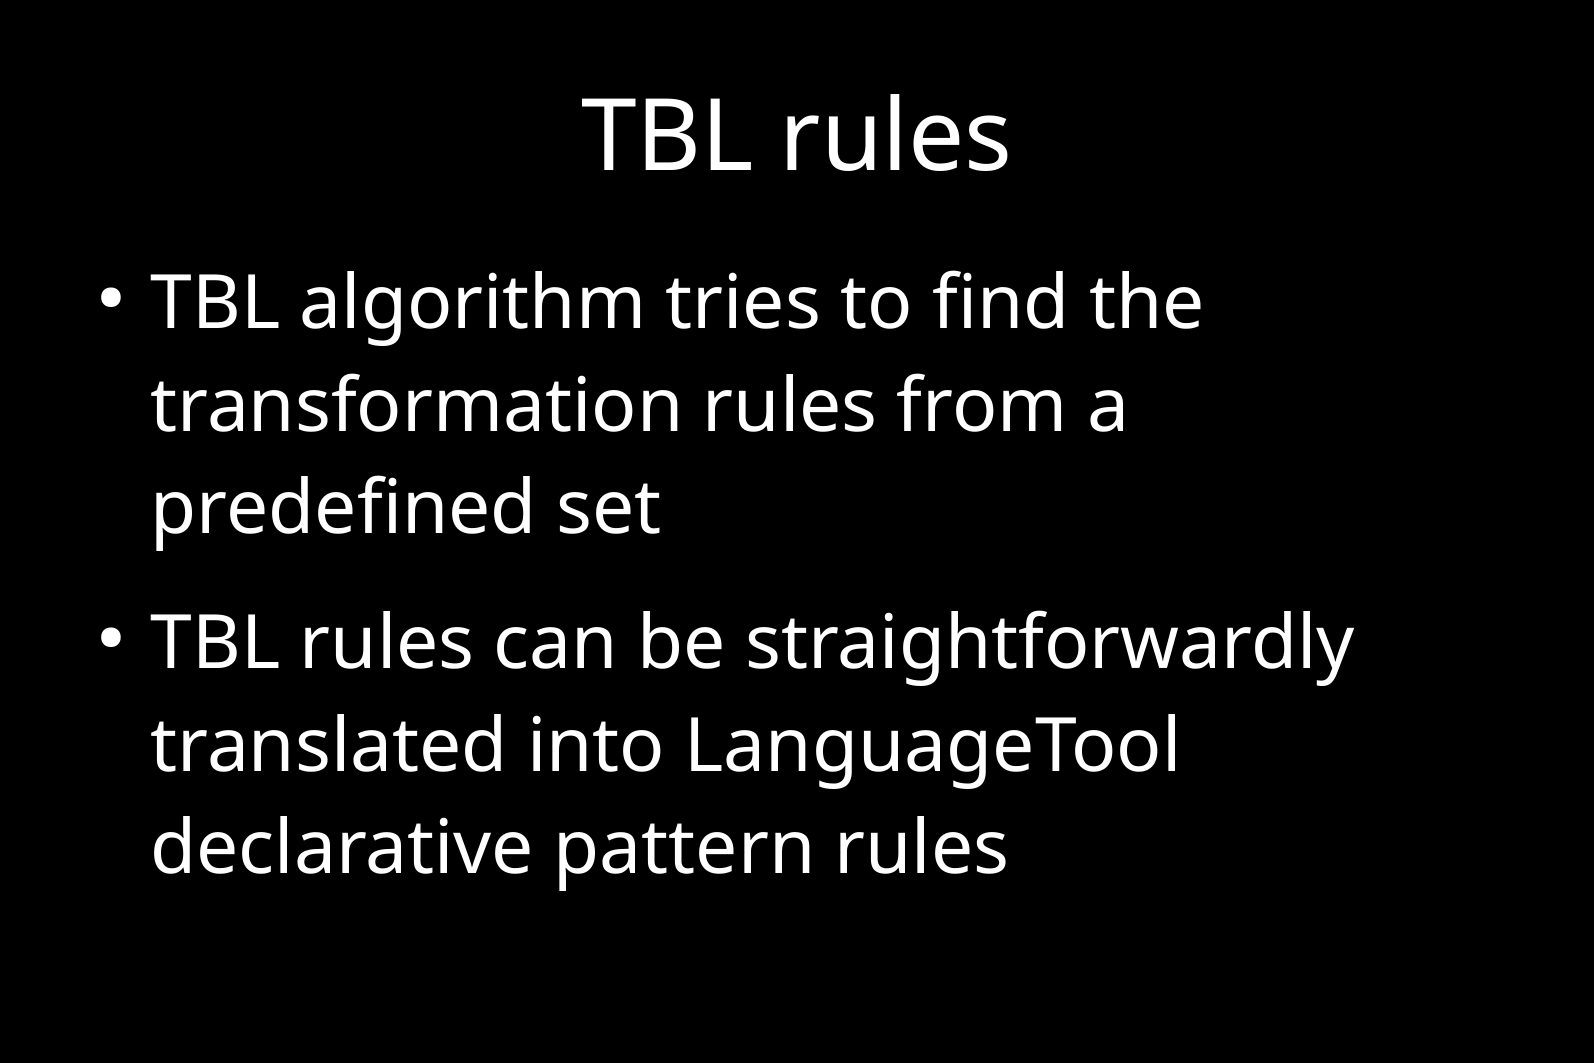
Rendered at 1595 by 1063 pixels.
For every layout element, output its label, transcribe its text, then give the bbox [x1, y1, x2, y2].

list TBL algorithm tries to find the transformation rules from a predefined set TBL rules can be straightforwardly translated into LanguageTool declarative pattern rules [79, 248, 1515, 936]
title TBL rules [79, 49, 1515, 213]
